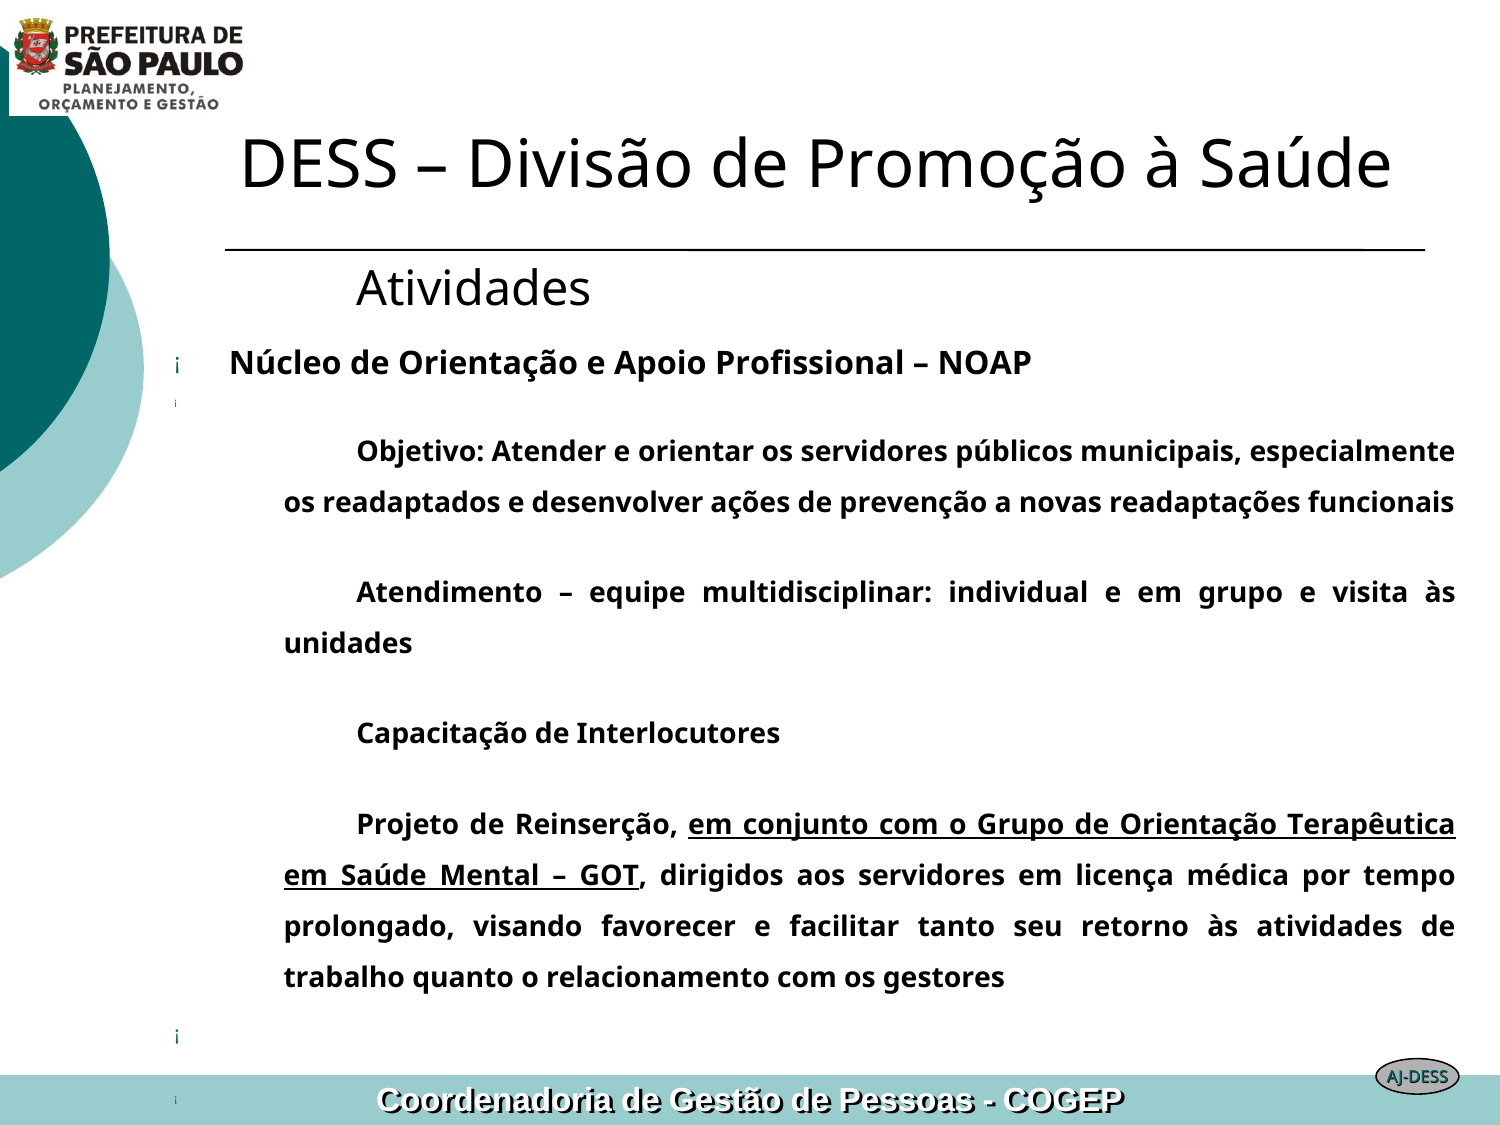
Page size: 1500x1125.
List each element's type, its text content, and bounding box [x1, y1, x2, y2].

title DESS – Divisão de Promoção à Saúde [224, 49, 1425, 209]
text_box AJ-DESS [1376, 1058, 1459, 1095]
list Atividades Núcleo de Orientação e Apoio Profissional – NOAP Objetivo: Atender e orientar os servidores públicos municipais, especialmente os readaptados e desenvolver ações de prevenção a novas readaptações funcionais Atendimento – equipe multidisciplinar: individual e em grupo e visita às unidades Capacitação de Interlocutores Projeto de Reinserção, em conjunto com o Grupo de Orientação Terapêutica em Saúde Mental – GOT, dirigidos aos servidores em licença médica por tempo prolongado, visando favorecer e facilitar tanto seu retorno às atividades de trabalho quanto o relacionamento com os gestores [159, 220, 1471, 1047]
